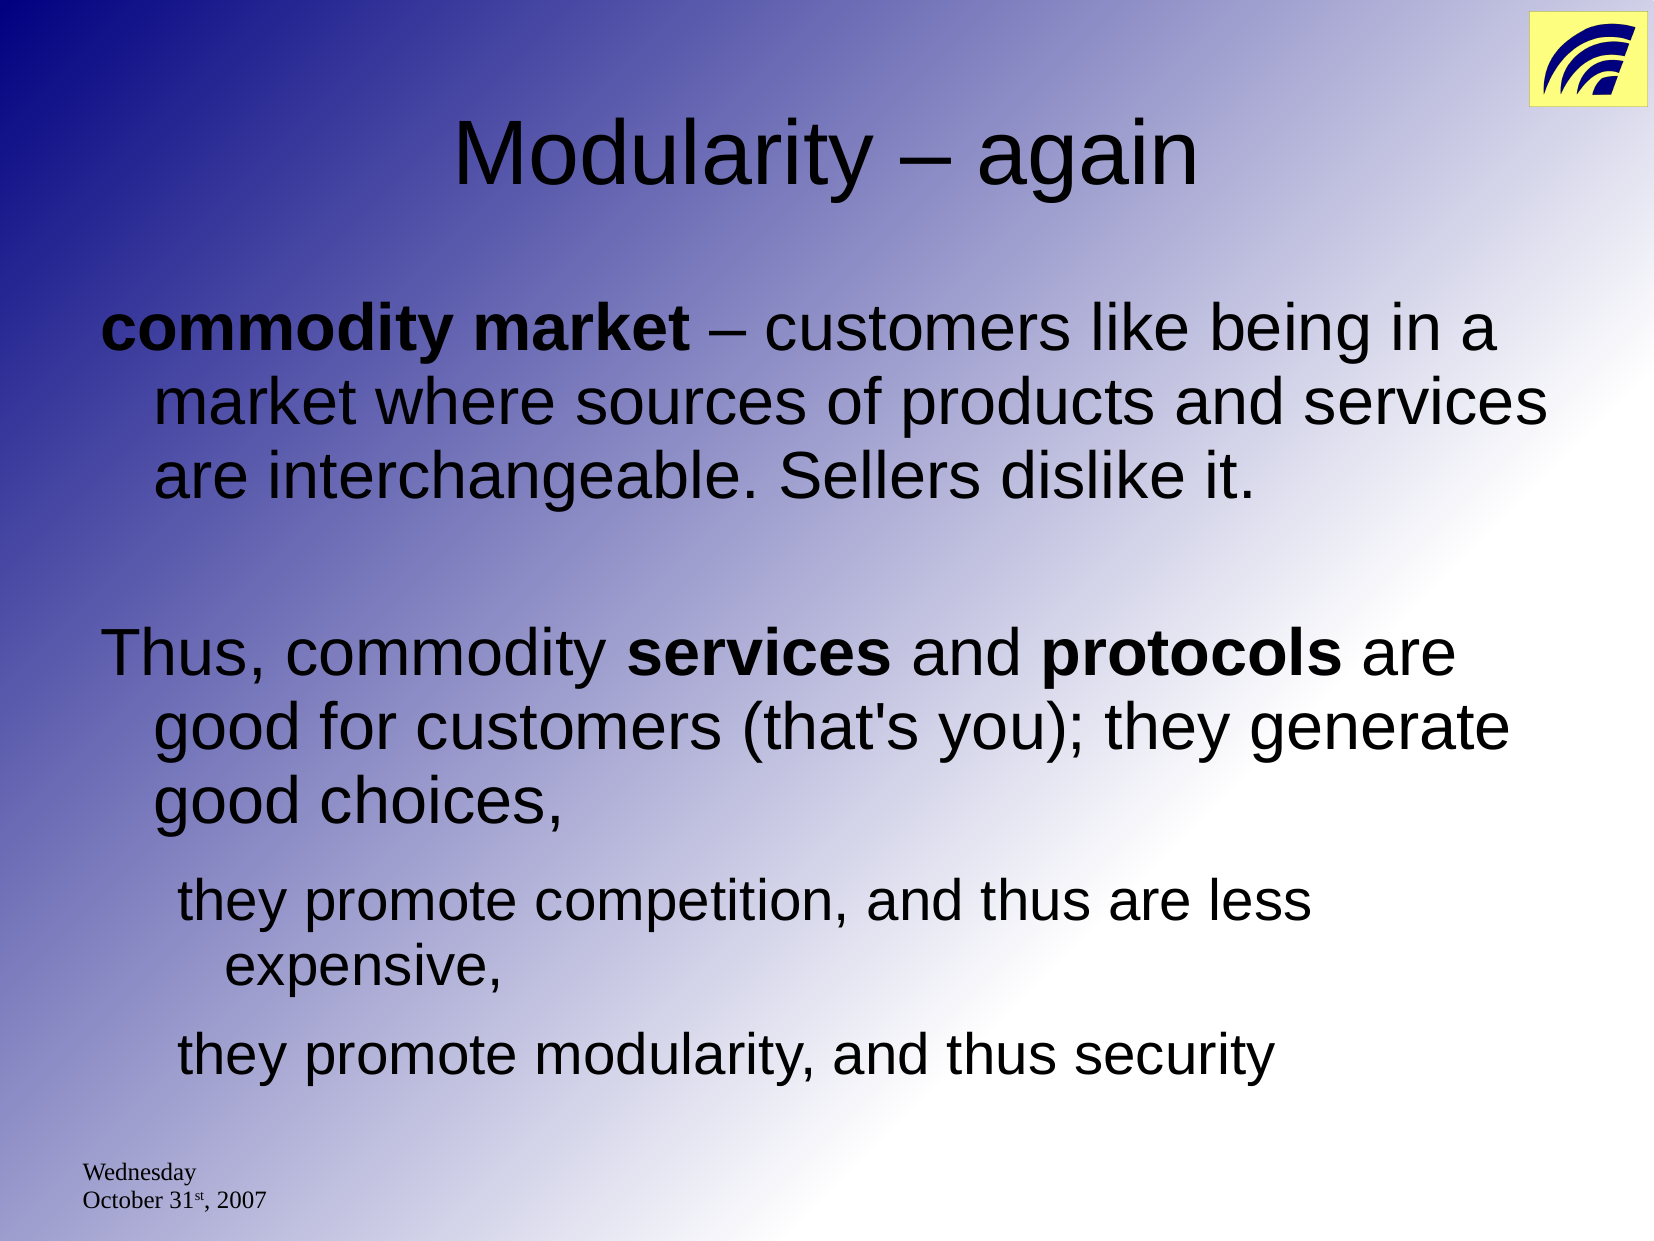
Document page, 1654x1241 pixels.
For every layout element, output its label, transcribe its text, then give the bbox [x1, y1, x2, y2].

list commodity market – customers like being in a market where sources of products and services are interchangeable. Sellers dislike it. Thus, commodity services and protocols are good for customers (that's you); they generate good choices, they promote competition, and thus are less expensive, they promote modularity, and thus security [82, 290, 1571, 1094]
title Modularity – again [82, 56, 1571, 250]
picture [1529, 11, 1648, 107]
